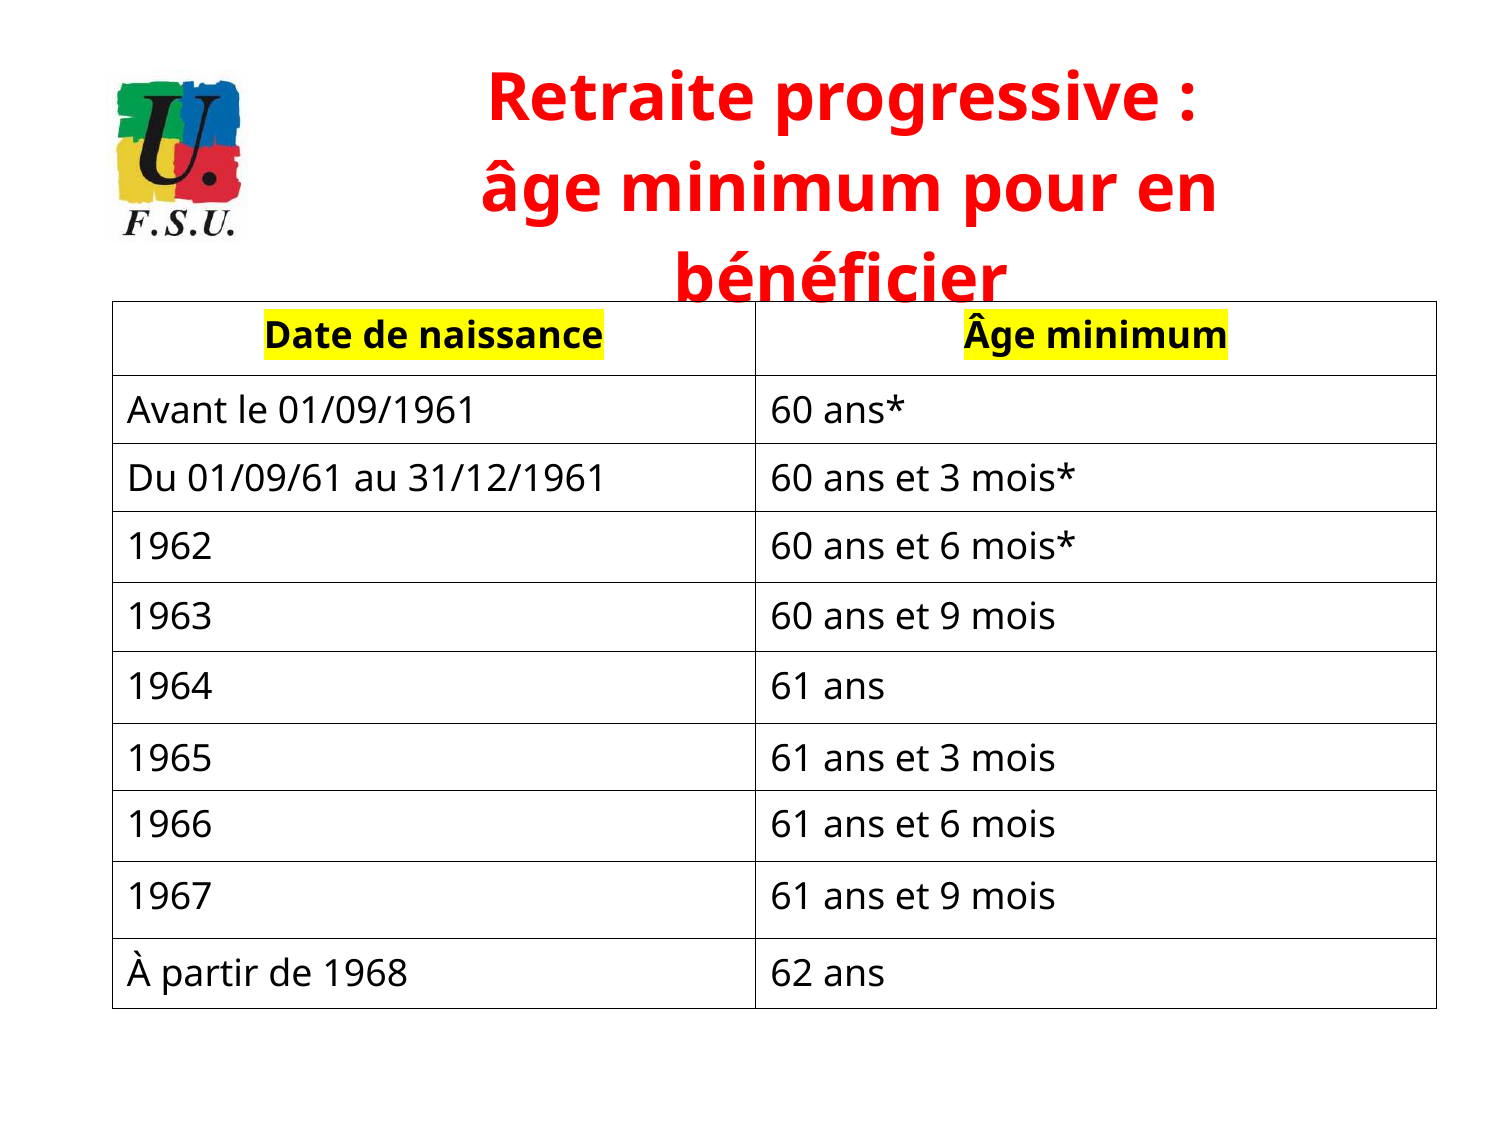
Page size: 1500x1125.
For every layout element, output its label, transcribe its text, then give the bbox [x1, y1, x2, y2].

picture [106, 70, 250, 242]
table_cell 62 ans [756, 939, 1436, 1008]
table_cell 60 ans et 9 mois [756, 583, 1436, 651]
table_cell 1965 [113, 724, 755, 790]
table_cell Du 01/09/61 au 31/12/1961 [113, 444, 755, 511]
table_cell 61 ans et 9 mois [756, 862, 1436, 938]
table_cell À partir de 1968 [113, 939, 755, 1008]
table_cell Avant le 01/09/1961 [113, 376, 755, 443]
table_cell 61 ans [756, 652, 1436, 723]
table_cell 1962 [113, 512, 755, 582]
table_cell 1966 [113, 791, 755, 861]
table_header Date de naissance [113, 302, 755, 375]
table_cell 60 ans et 3 mois* [756, 444, 1436, 511]
table_cell 1963 [113, 583, 755, 651]
table_header Âge minimum [756, 302, 1436, 375]
table_cell 60 ans* [756, 376, 1436, 443]
table_cell 60 ans et 6 mois* [756, 512, 1436, 582]
title Retraite progressive : âge minimum pour en bénéficier [330, 0, 1371, 301]
table_cell 61 ans et 6 mois [756, 791, 1436, 861]
table_cell 61 ans et 3 mois [756, 724, 1436, 790]
table_cell 1967 [113, 862, 755, 938]
table_cell 1964 [113, 652, 755, 723]
